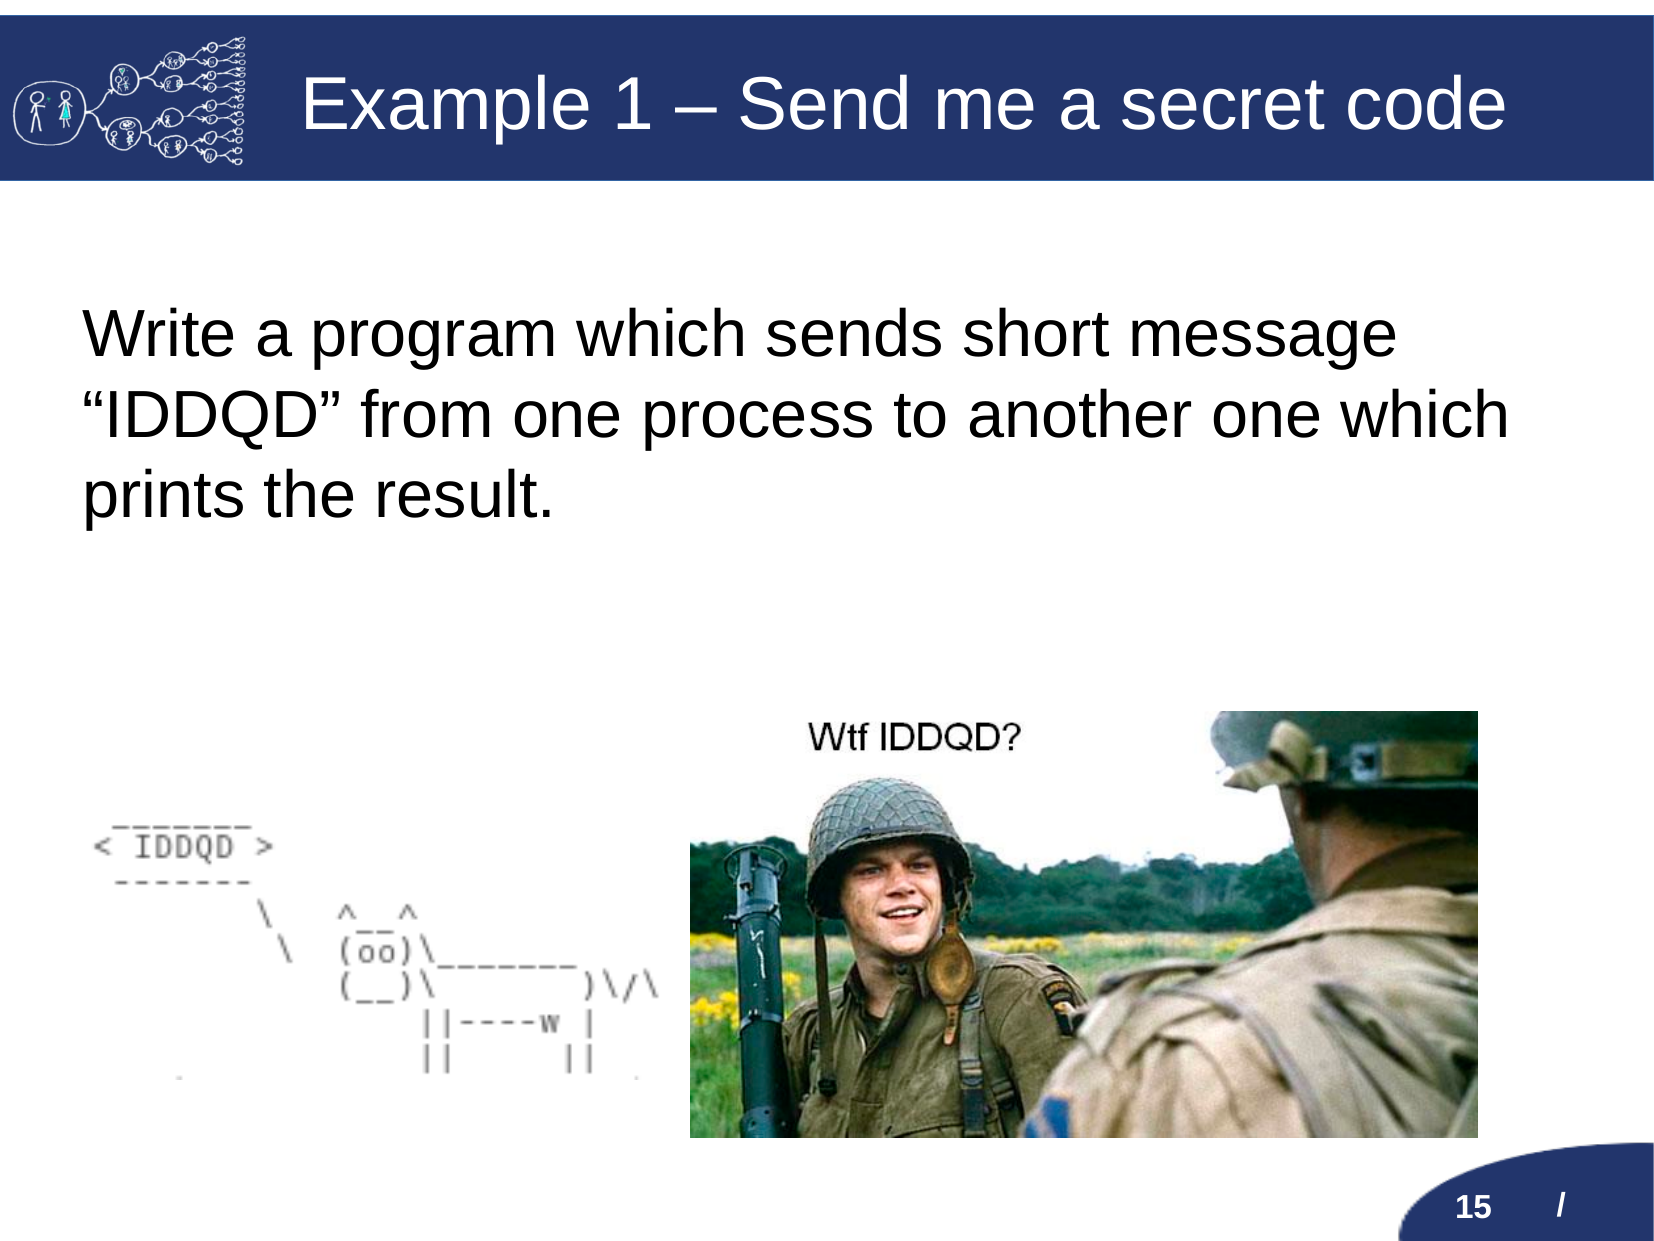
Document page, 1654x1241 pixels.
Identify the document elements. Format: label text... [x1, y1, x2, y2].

text_box [1455, 1185, 1546, 1226]
picture [90, 825, 662, 1081]
list Write a program which sends short message “IDDQD” from one process to another one which prints the result. [82, 290, 1571, 1010]
picture [690, 711, 1478, 1138]
title Example 1 – Send me a secret code [300, 49, 1571, 150]
